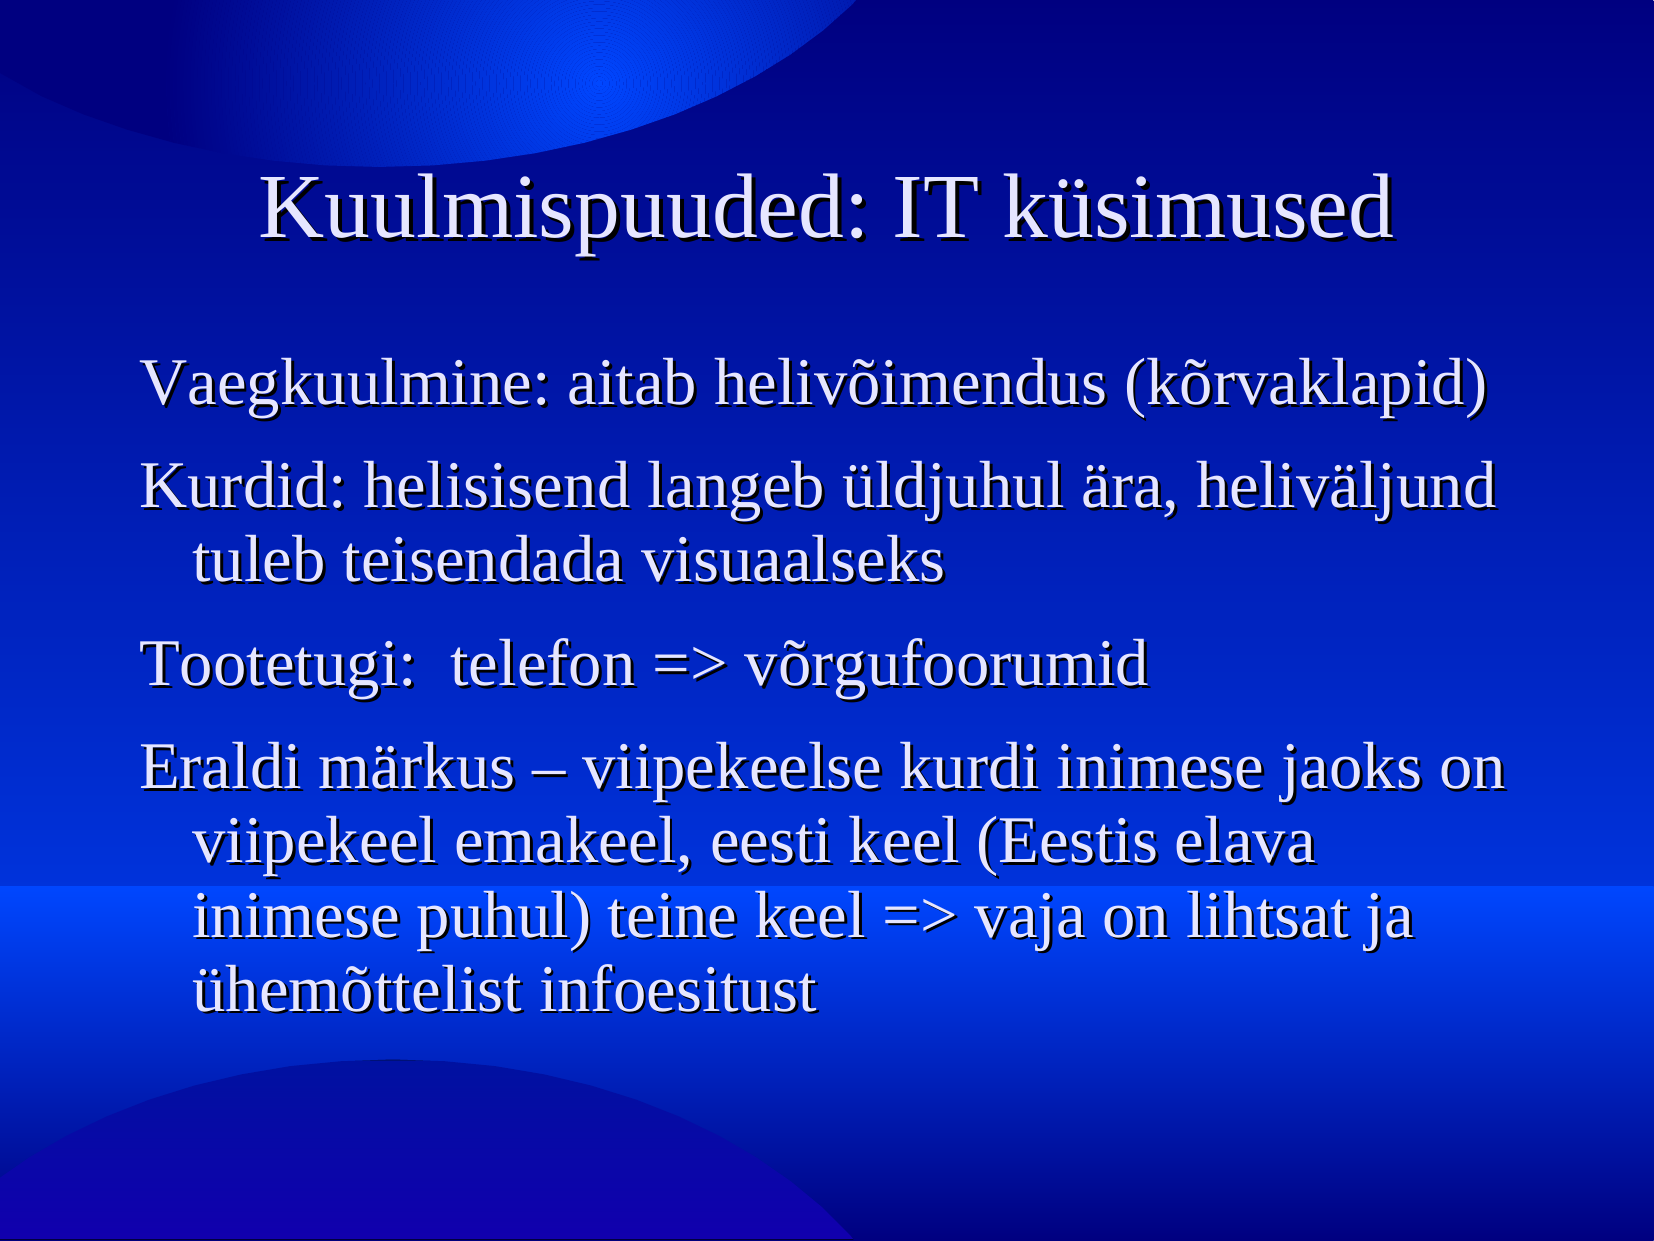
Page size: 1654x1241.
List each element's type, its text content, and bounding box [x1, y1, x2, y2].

title Kuulmispuuded: IT küsimused [121, 102, 1534, 311]
list Vaegkuulmine: aitab helivõimendus (kõrvaklapid) Kurdid: helisisend langeb üldjuhul ära, heliväljund tuleb teisendada visuaalseks Tootetugi: telefon => võrgufoorumid Eraldi märkus – viipekeelse kurdi inimese jaoks on viipekeel emakeel, eesti keel (Eestis elava inimese puhul) teine keel => vaja on lihtsat ja ühemõttelist infoesitust [121, 344, 1534, 1127]
